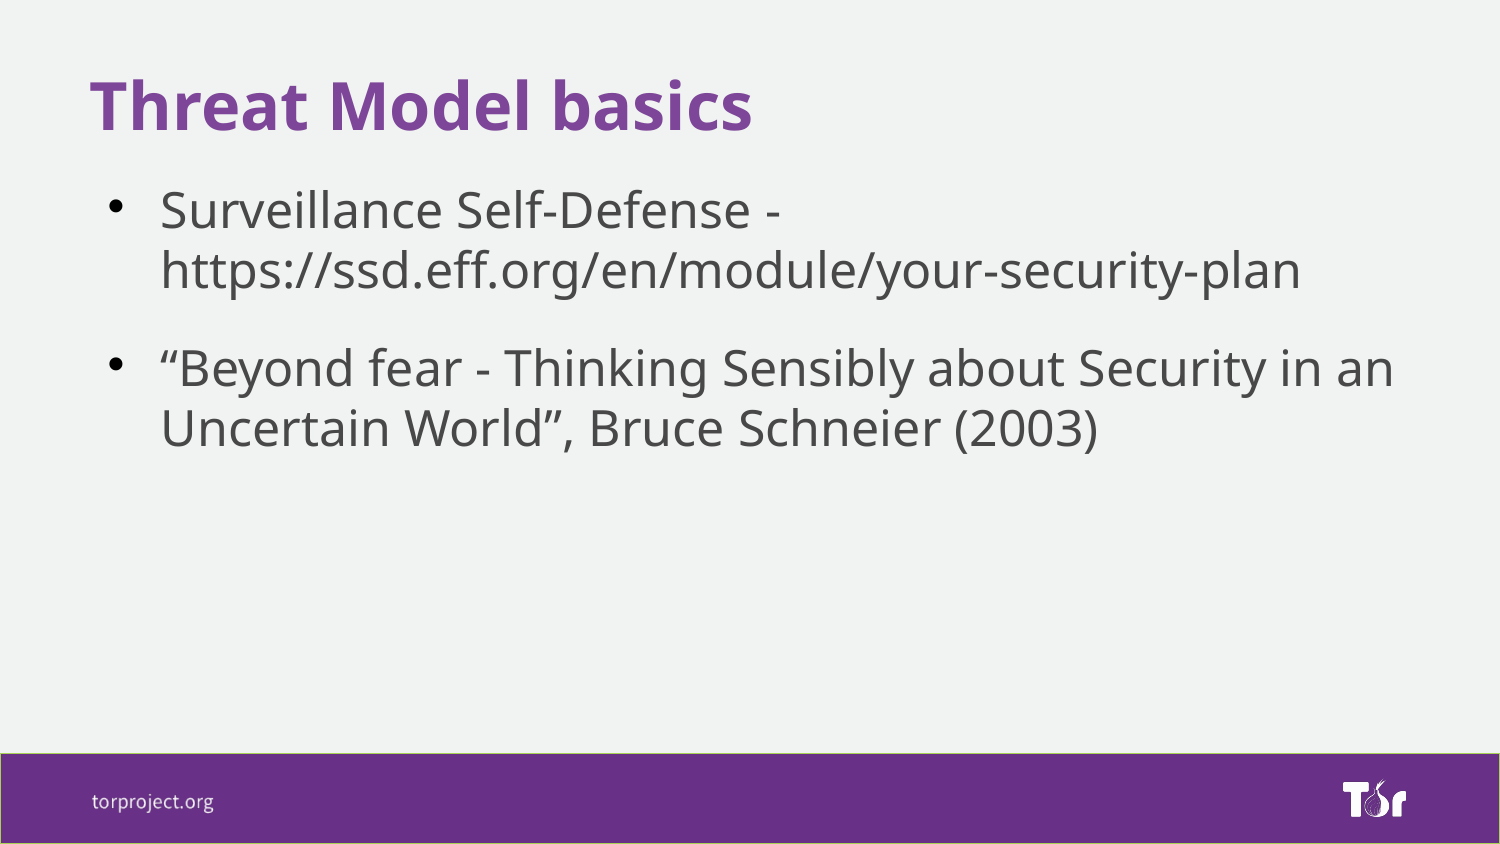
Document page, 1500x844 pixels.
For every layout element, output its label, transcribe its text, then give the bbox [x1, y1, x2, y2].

text_box Surveillance Self-Defense - https://ssd.eff.org/en/module/your-security-plan “Beyond fear - Thinking Sensibly about Security in an Uncertain World”, Bruce Schneier (2003) [74, 171, 1425, 729]
picture [75, 780, 604, 821]
text_box Threat Model basics [74, 33, 1425, 171]
picture [1343, 778, 1406, 817]
